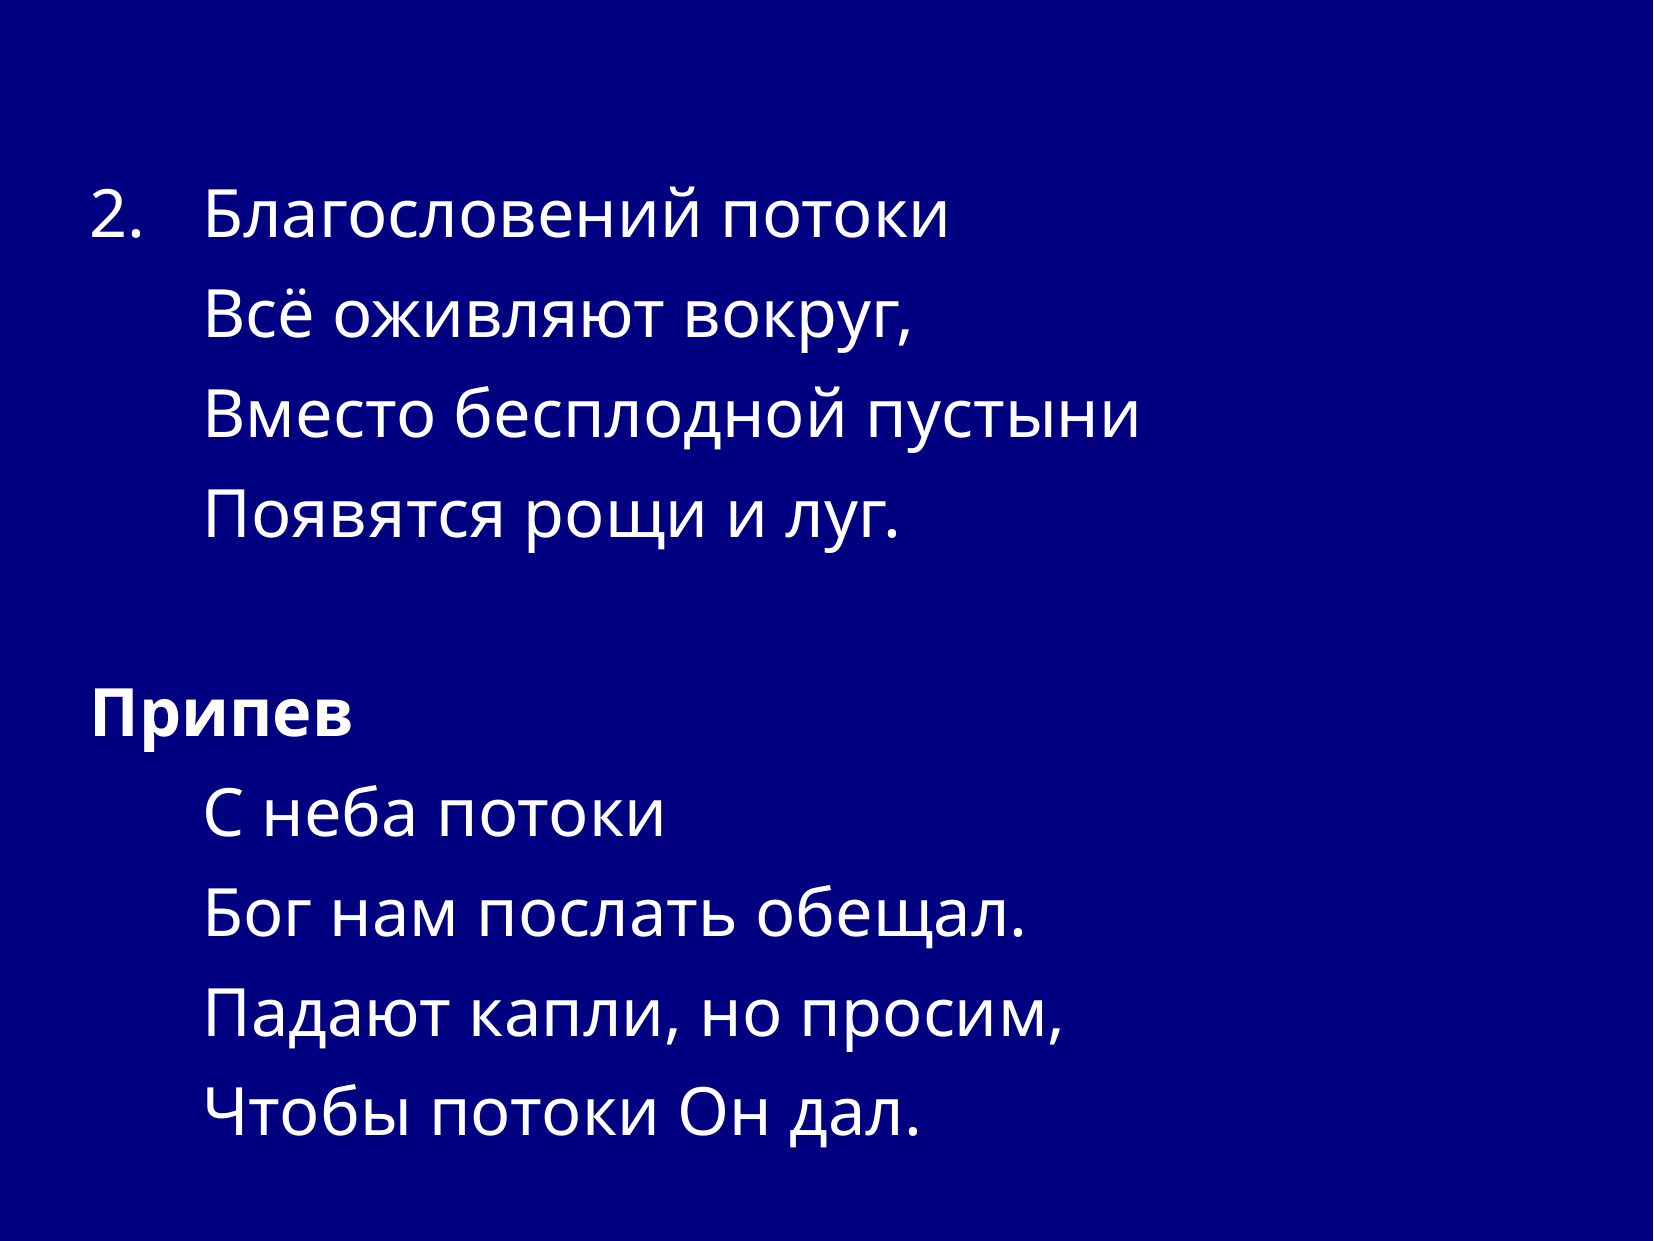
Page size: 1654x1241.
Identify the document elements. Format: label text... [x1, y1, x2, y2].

text_box 2. Благословений потоки Всё оживляют вокруг, Вместо бесплодной пустыни Появятся рощи и луг. Припев С неба потоки Бог нам послать обещал. Падают капли, но просим, Чтобы потоки Он дал. [75, 150, 1576, 1163]
